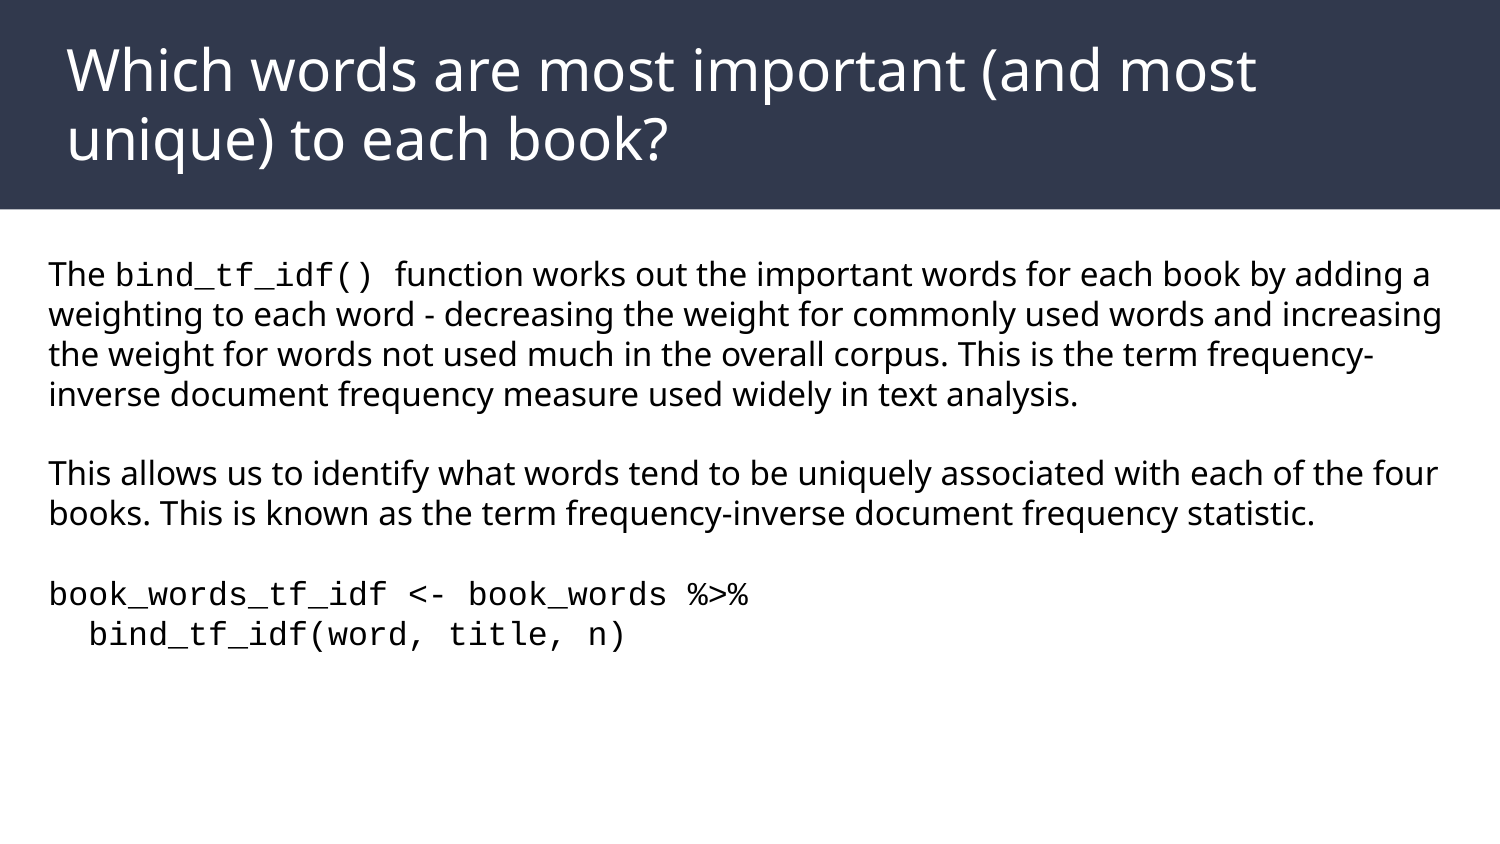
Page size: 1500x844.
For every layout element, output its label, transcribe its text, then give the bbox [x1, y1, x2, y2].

text_box The bind_tf_idf() function works out the important words for each book by adding a weighting to each word - decreasing the weight for commonly used words and increasing the weight for words not used much in the overall corpus. This is the term frequency-inverse document frequency measure used widely in text analysis. This allows us to identify what words tend to be uniquely associated with each of the four books. This is known as the term frequency-inverse document frequency statistic. book_words_tf_idf <- book_words %>% bind_tf_idf(word, title, n) [33, 237, 1472, 813]
title Which words are most important (and most unique) to each book? [51, 17, 1449, 120]
